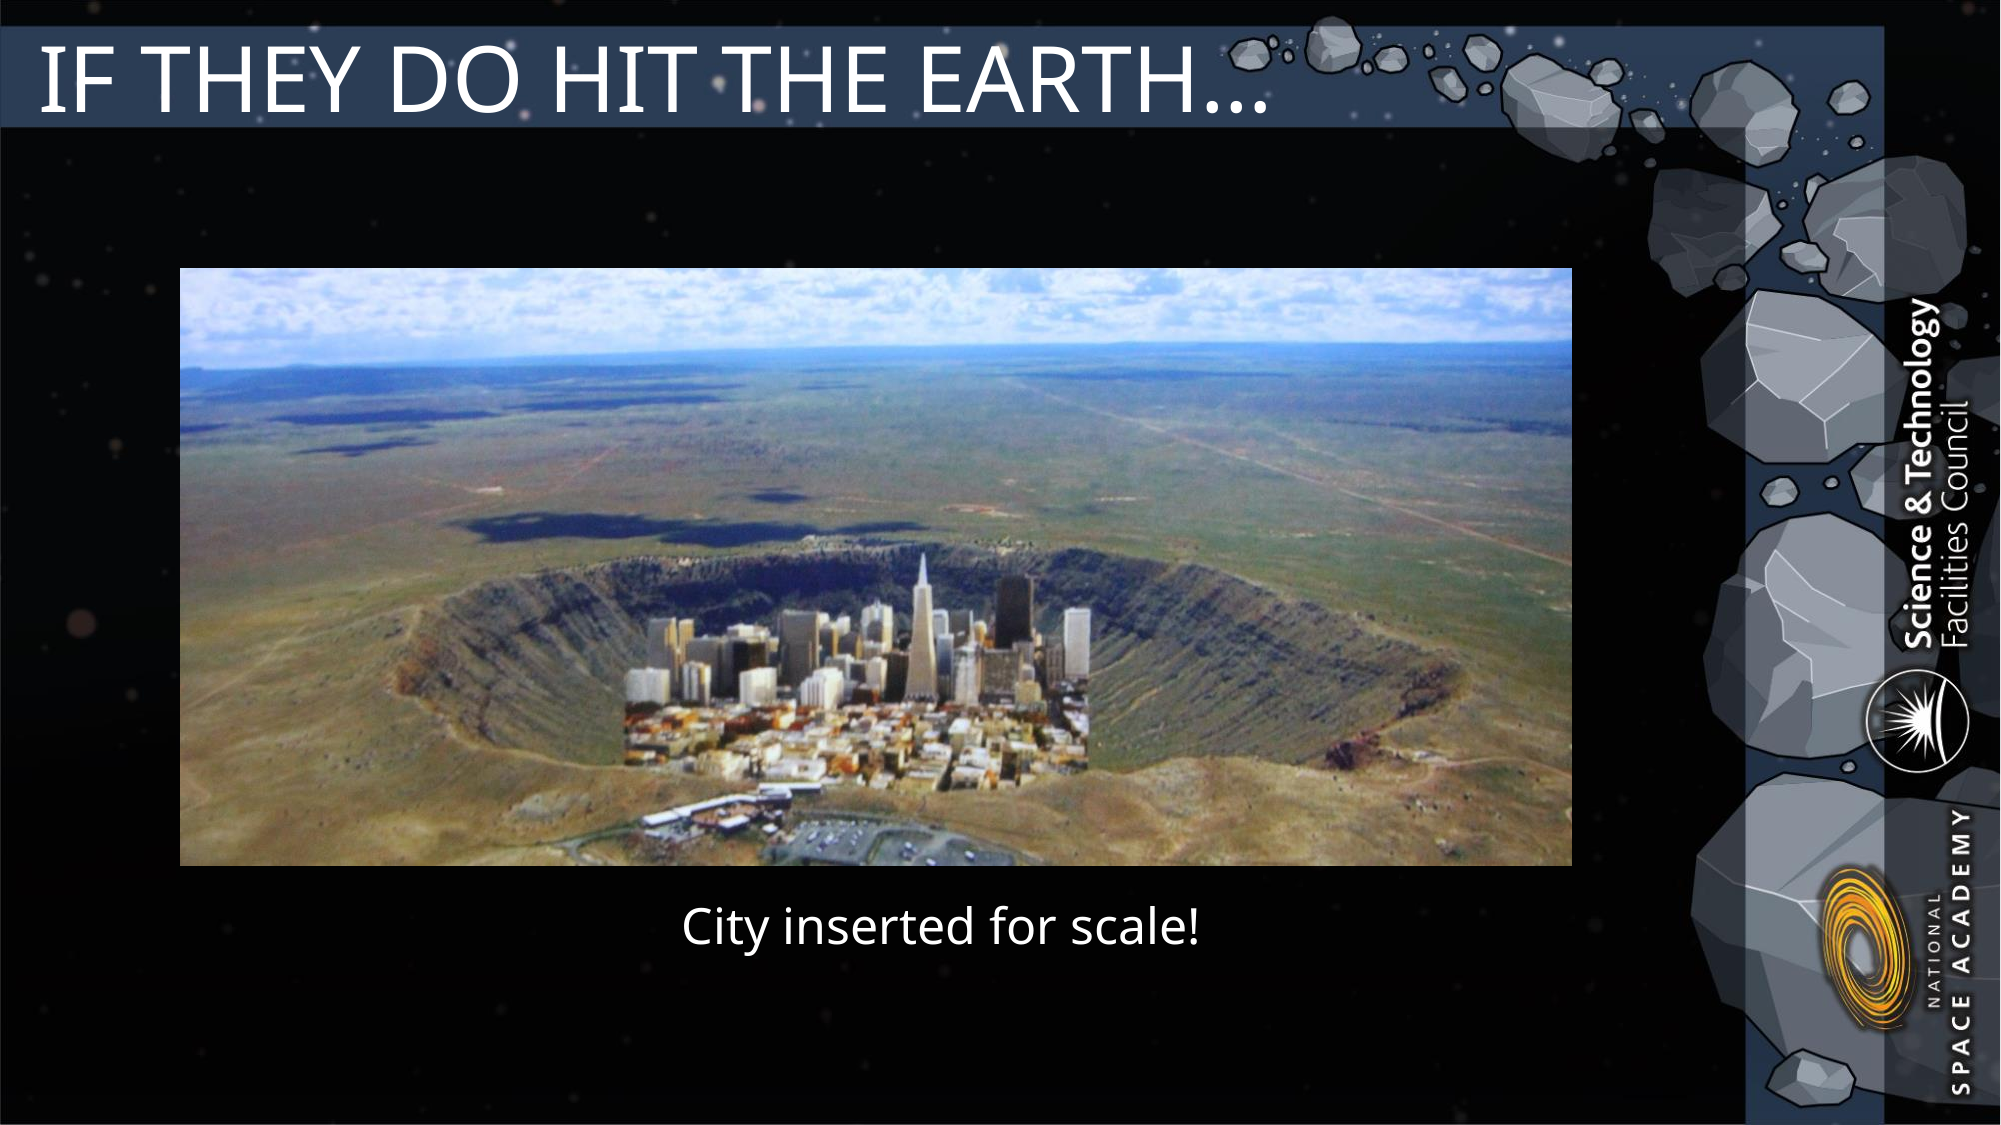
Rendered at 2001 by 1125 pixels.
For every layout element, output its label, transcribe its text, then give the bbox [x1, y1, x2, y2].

text_box IF THEY DO HIT THE EARTH… [23, 13, 1299, 141]
picture [180, 268, 1572, 866]
text_box City inserted for scale! [666, 886, 1093, 963]
